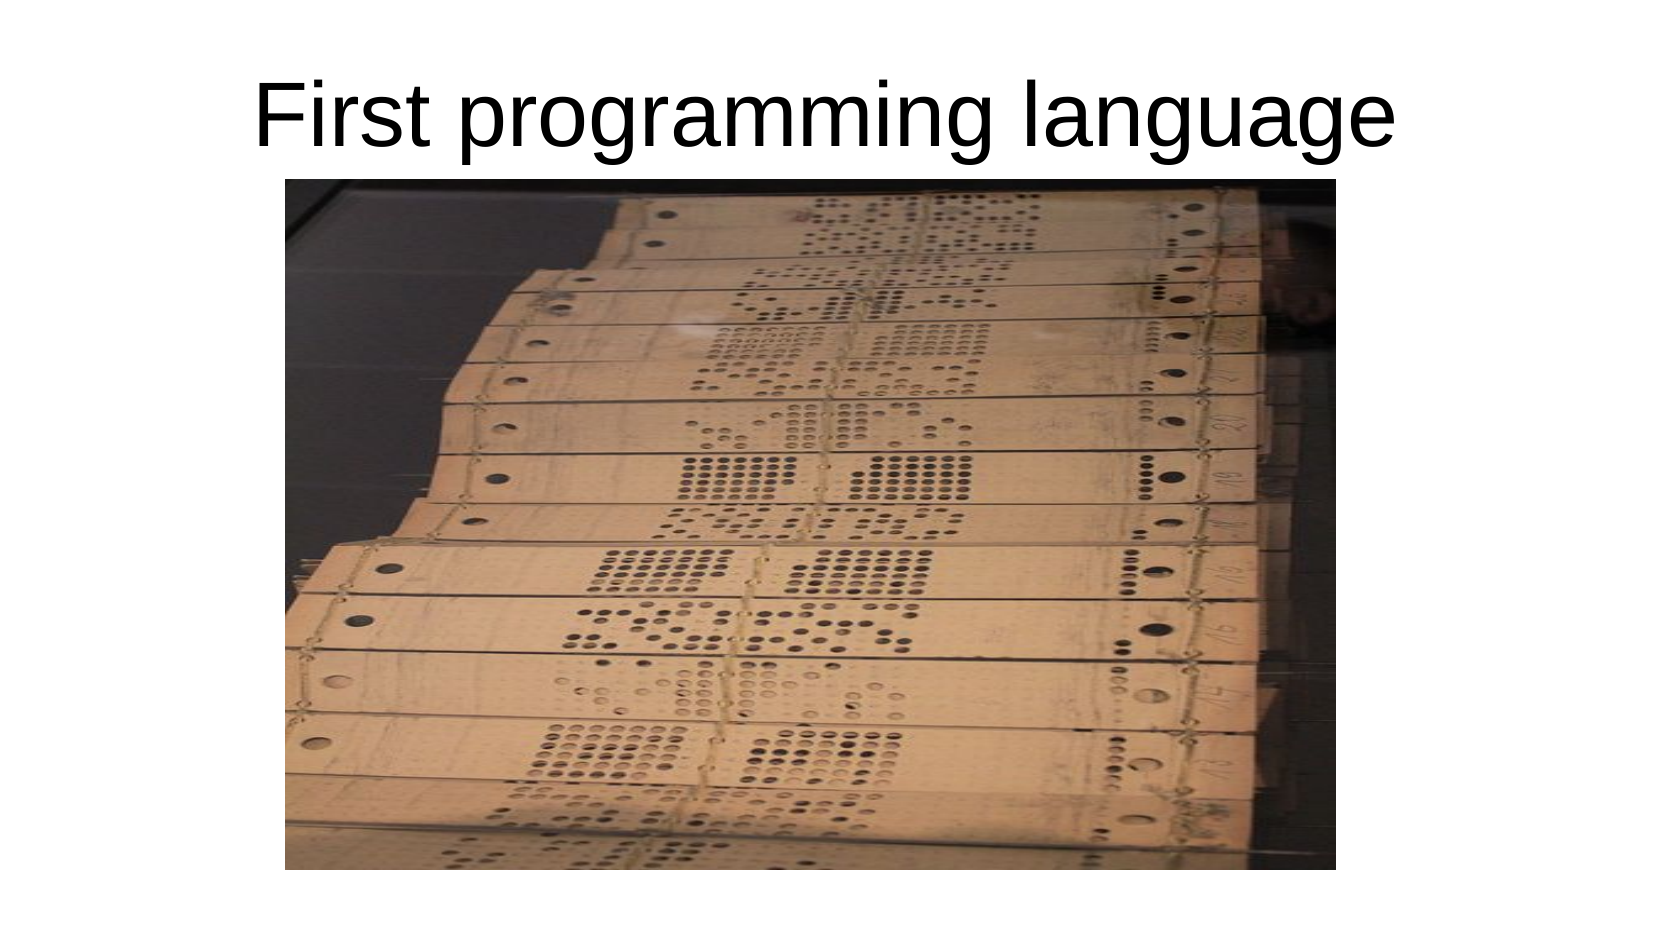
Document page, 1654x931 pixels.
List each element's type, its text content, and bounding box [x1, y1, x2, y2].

title First programming language [82, 37, 1571, 193]
picture [285, 179, 1336, 871]
